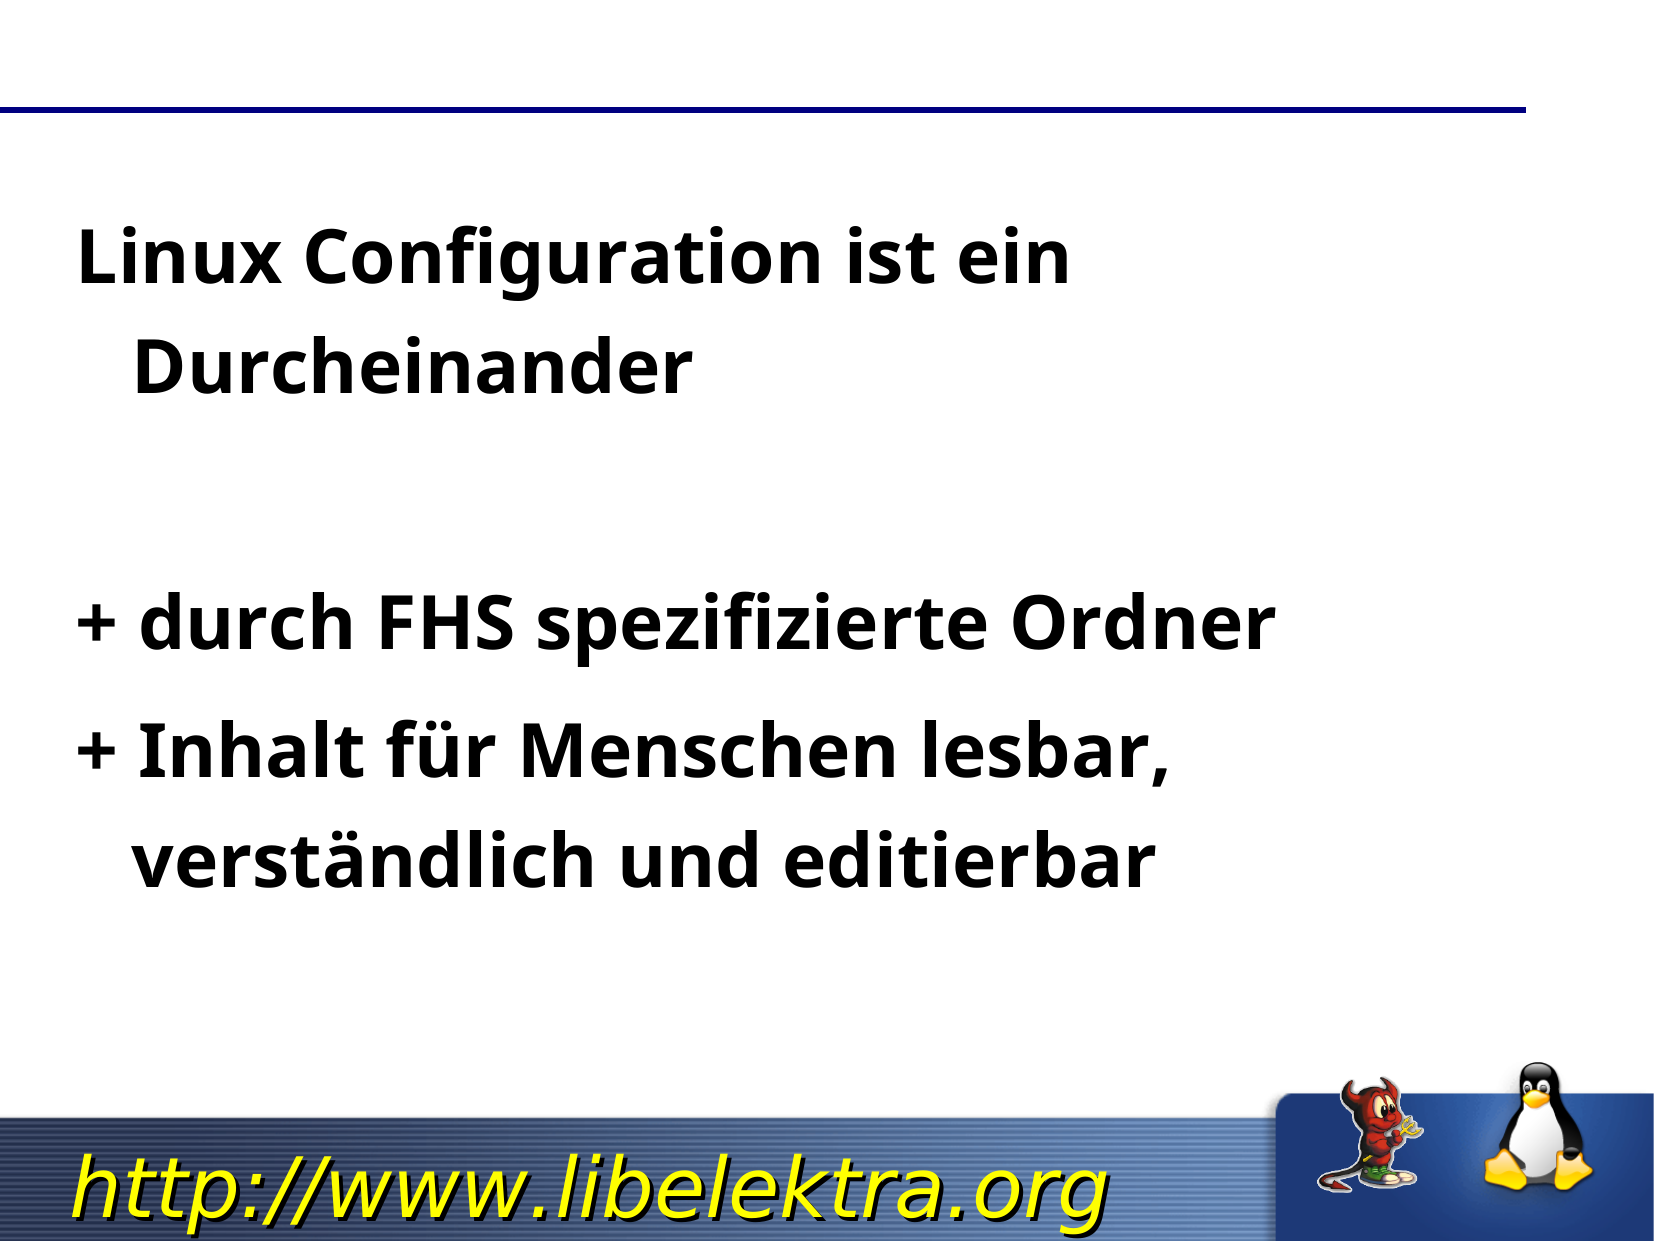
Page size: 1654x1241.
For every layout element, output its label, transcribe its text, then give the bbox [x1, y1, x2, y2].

list Linux Configuration ist ein Durcheinander + durch FHS spezifizierte Ordner + Inhalt für Menschen lesbar, verständlich und editierbar [75, 196, 1582, 978]
picture [0, 1061, 1654, 1241]
